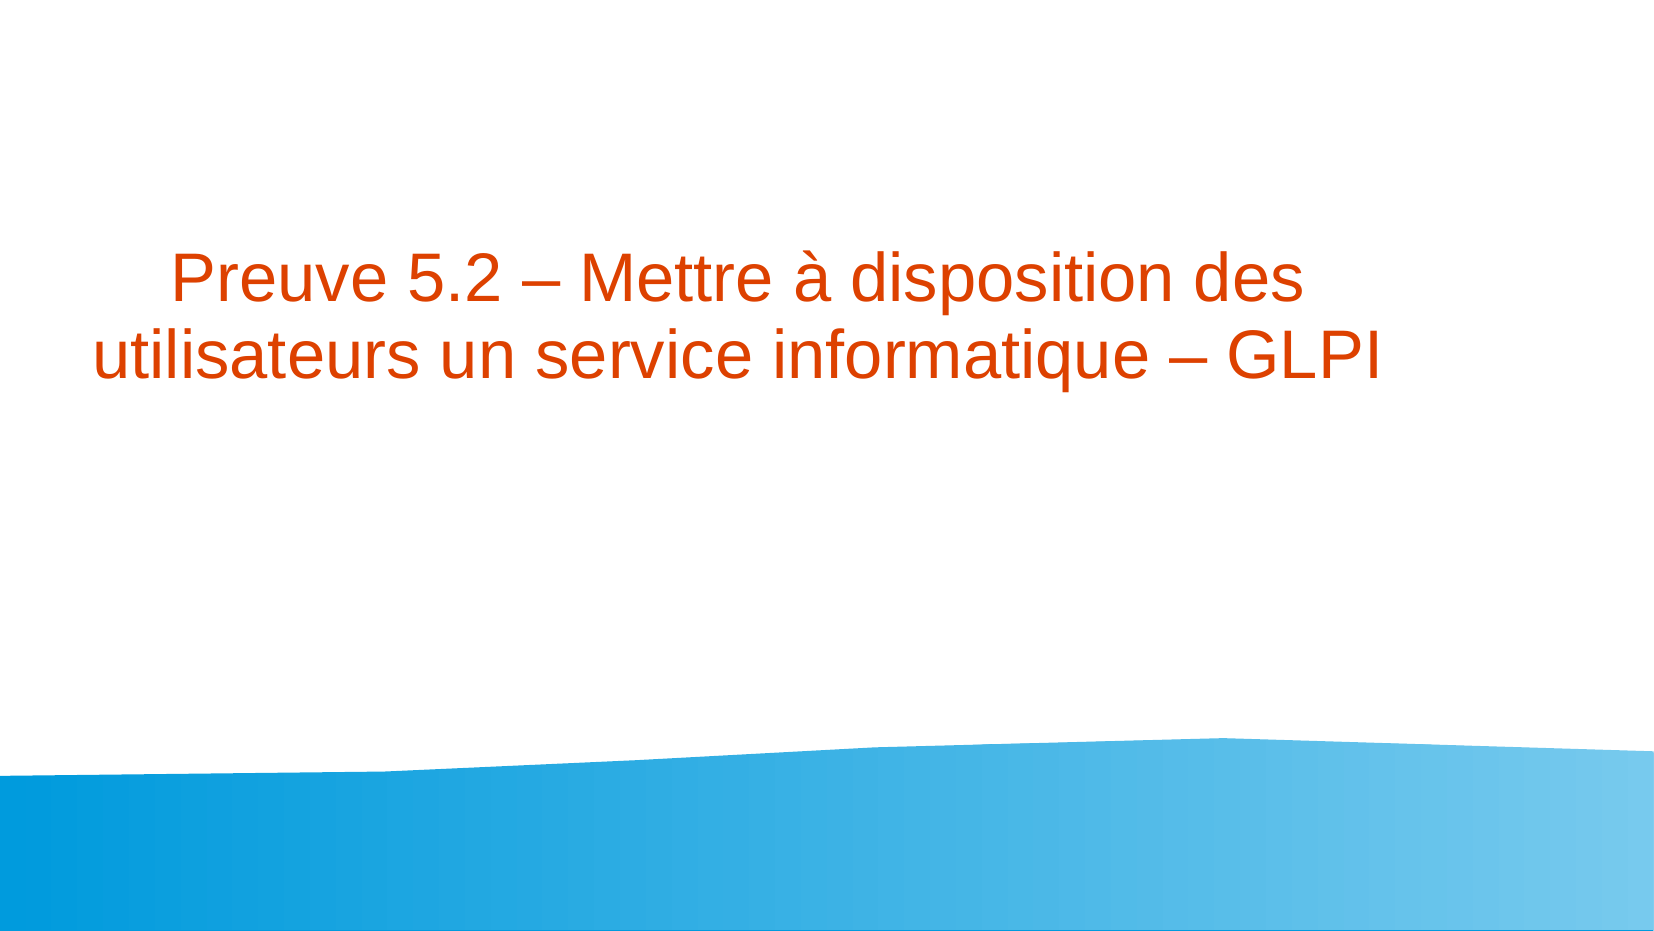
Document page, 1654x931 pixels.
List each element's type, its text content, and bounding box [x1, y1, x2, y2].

title Preuve 5.2 – Mettre à disposition des utilisateurs un service informatique – GLPI [0, 239, 1477, 470]
